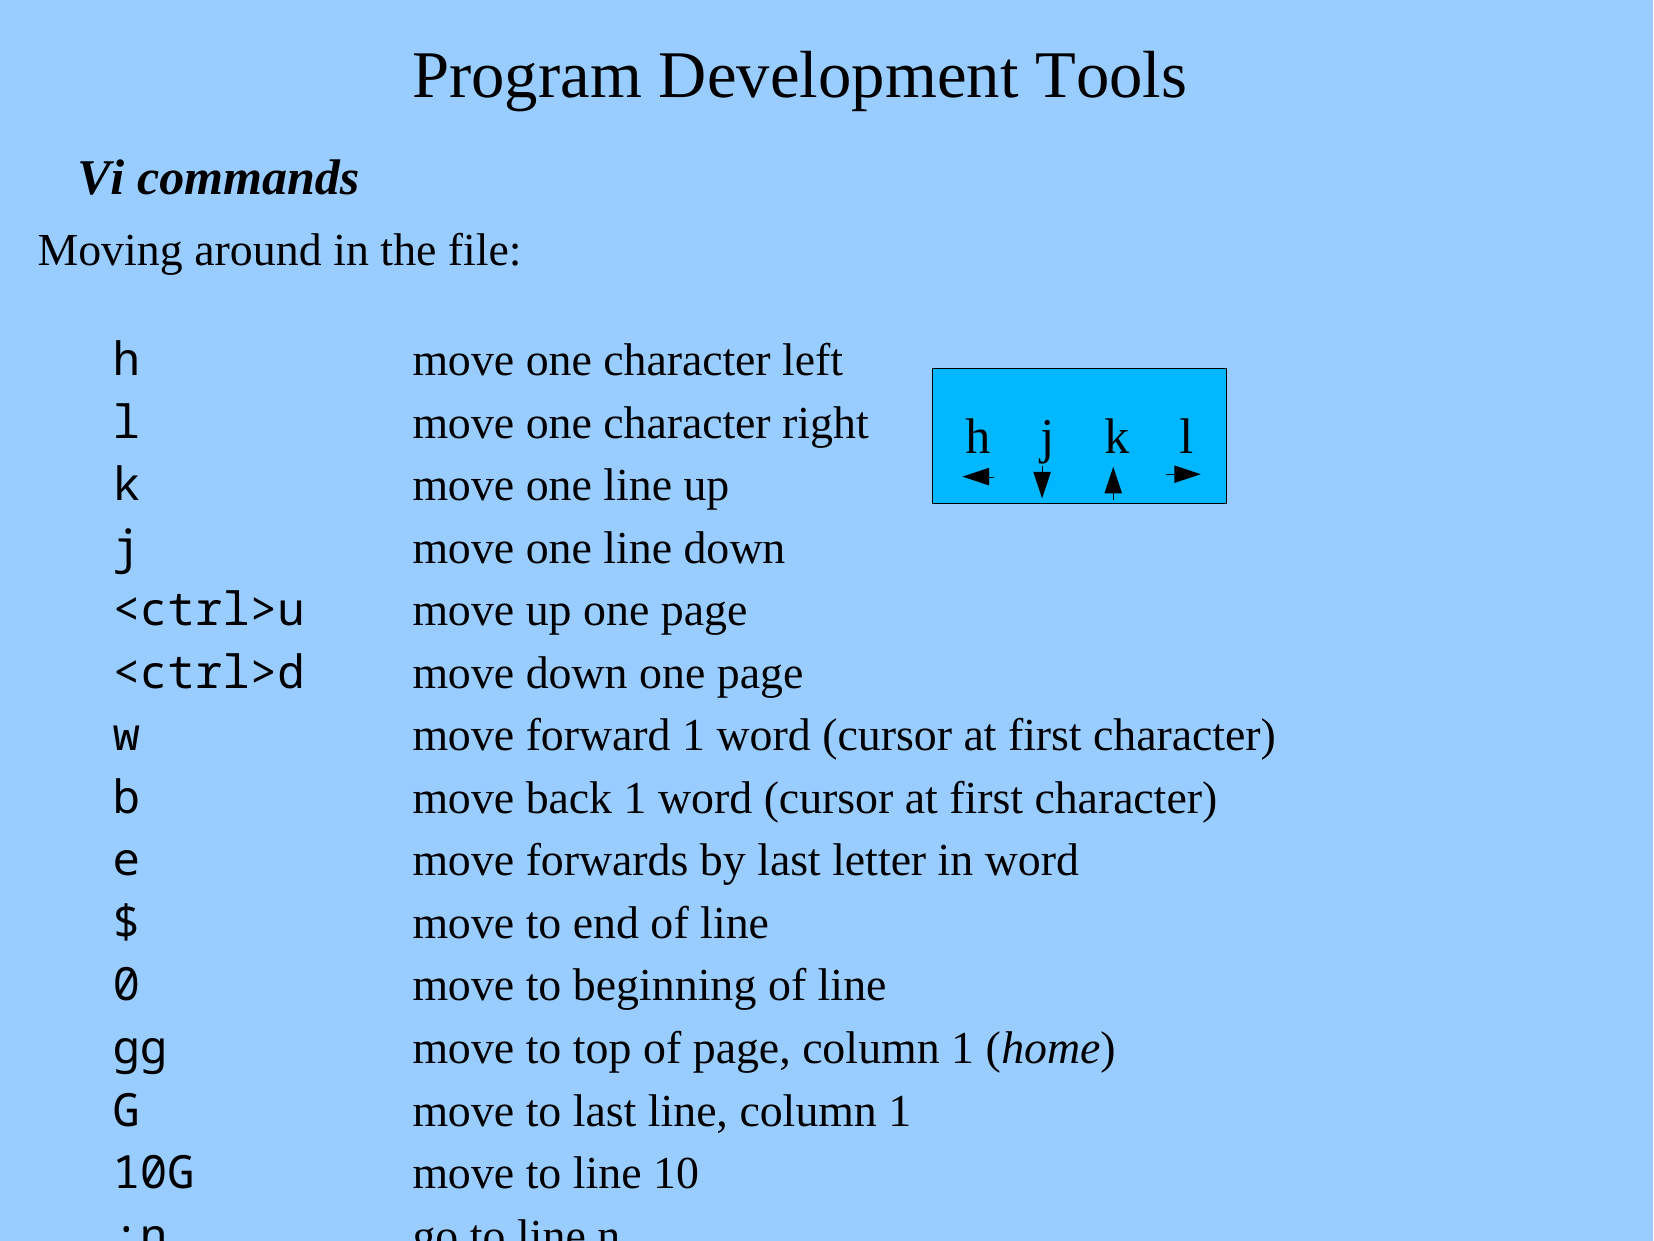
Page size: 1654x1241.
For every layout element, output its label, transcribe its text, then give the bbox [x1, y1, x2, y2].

text_box Moving around in the file: h move one character left l move one character right k move one line up j move one line down <ctrl>u move up one page <ctrl>d move down one page w move forward 1 word (cursor at first character) b move back 1 word (cursor at first character) e move forwards by last letter in word $ move to end of line 0 move to beginning of line gg move to top of page, column 1 (home) G move to last line, column 1 10G move to line 10 :n go to line n <ctrl>G tell me where I am (file, line, column) [37, 225, 1575, 1241]
text_box Program Development Tools [412, 38, 1206, 113]
text_box Vi commands [77, 150, 385, 206]
